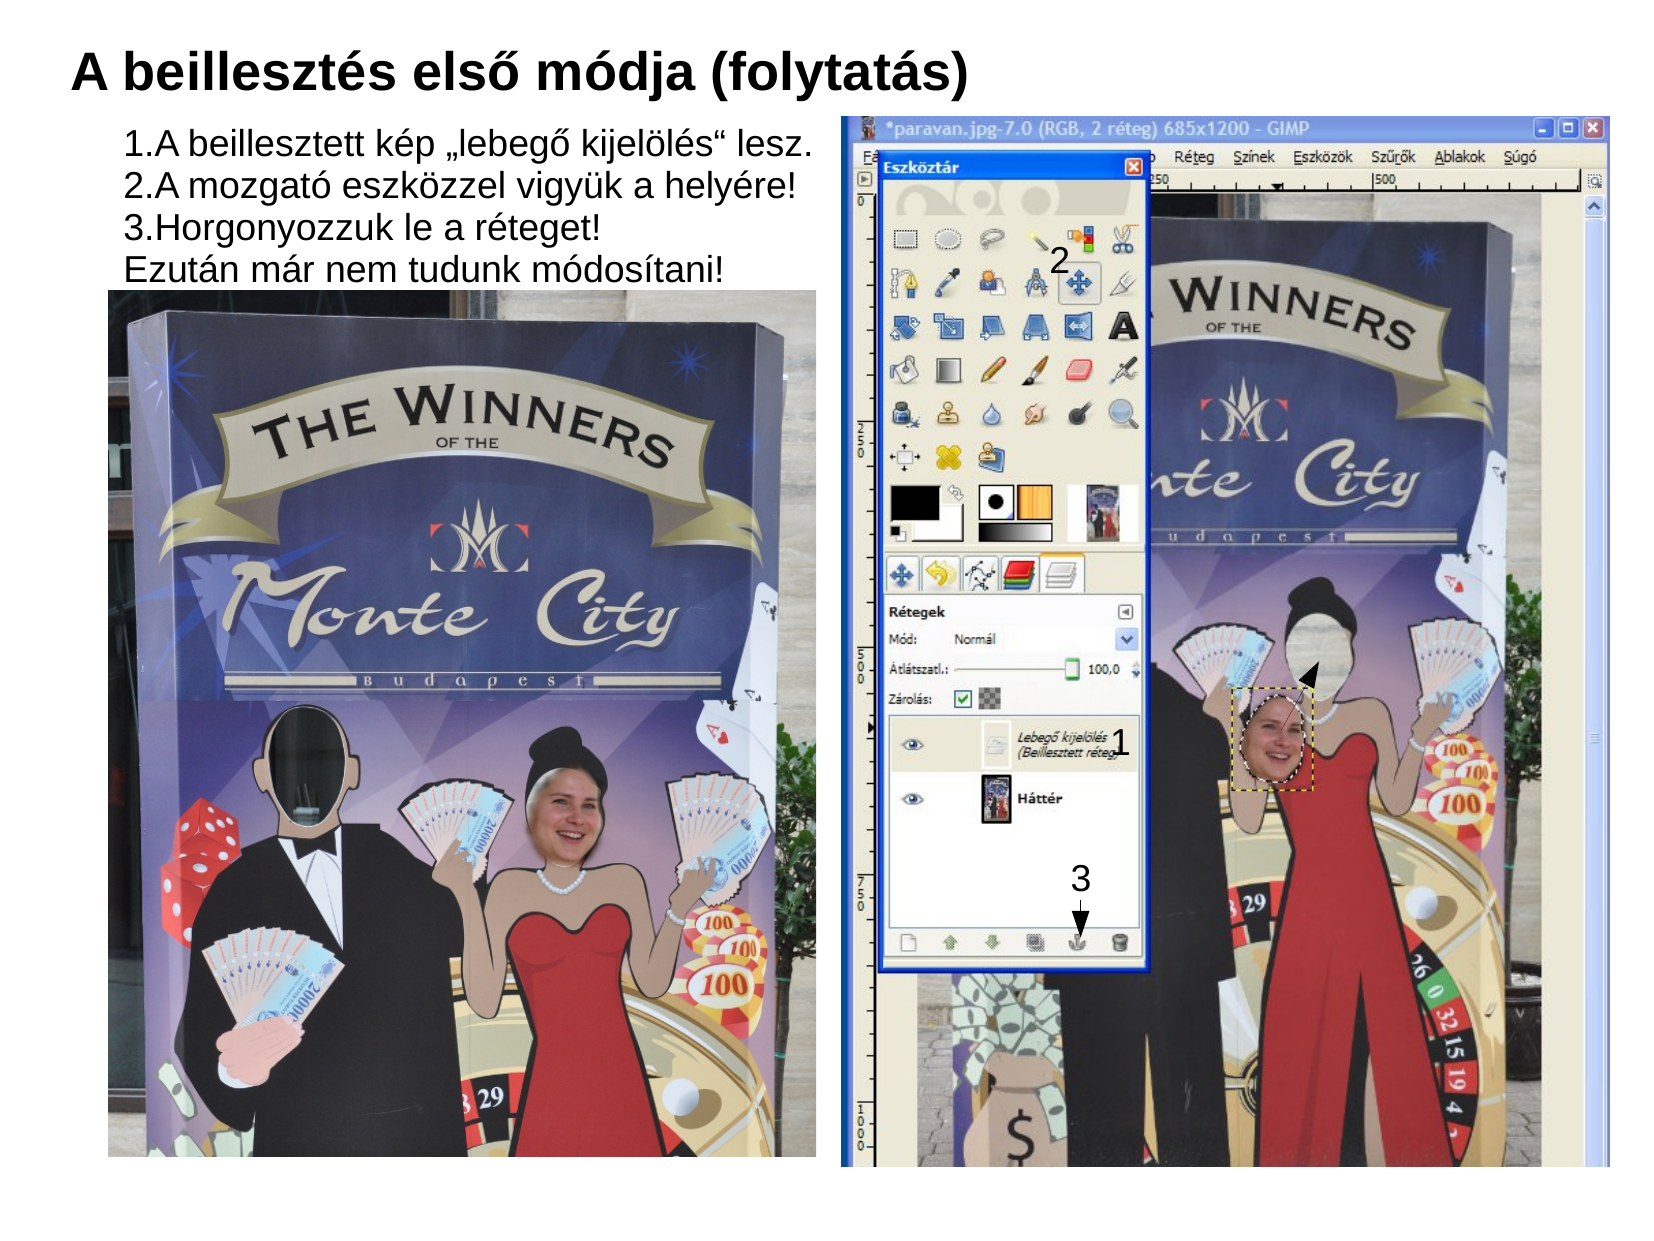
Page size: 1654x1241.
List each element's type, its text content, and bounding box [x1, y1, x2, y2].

text_box A beillesztés első módja (folytatás) [55, 33, 986, 111]
picture [841, 116, 1610, 1167]
text_box A beillesztett kép „lebegő kijelölés“ lesz. A mozgató eszközzel vigyük a helyére! Horgonyozzuk le a réteget! Ezután már nem tudunk módosítani! [108, 115, 829, 299]
text_box 3 [1055, 850, 1107, 908]
picture [108, 290, 817, 1157]
text_box 1 [1095, 713, 1146, 771]
text_box 2 [1034, 231, 1085, 289]
